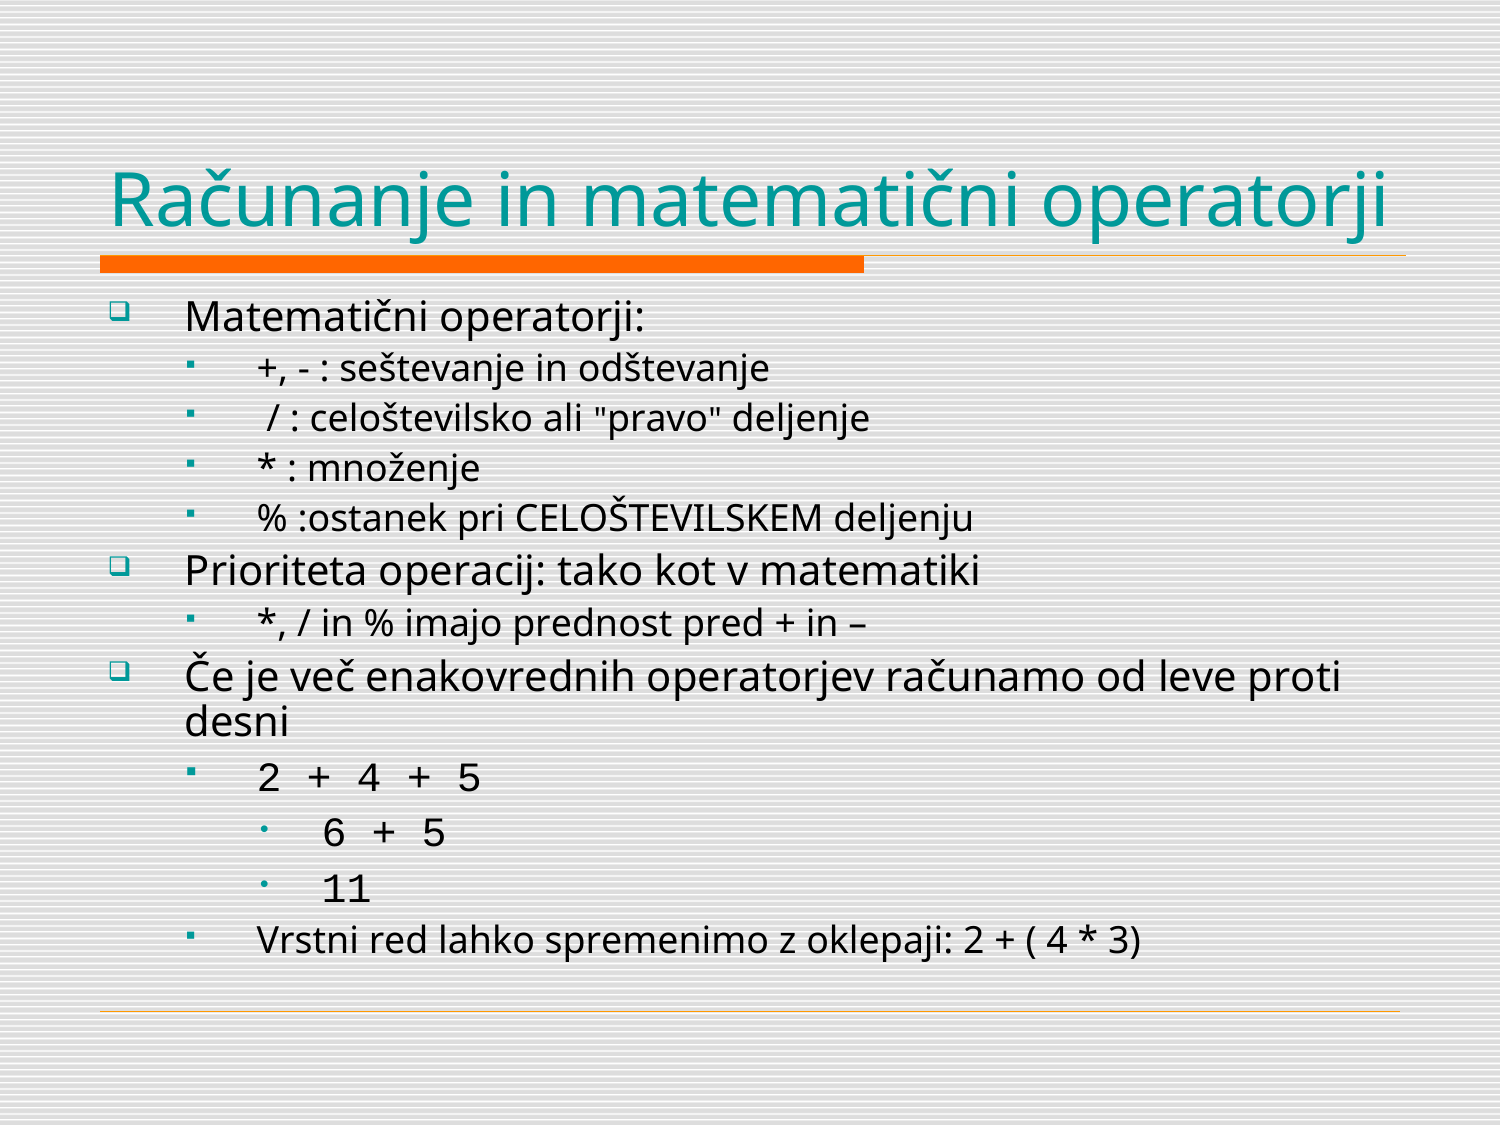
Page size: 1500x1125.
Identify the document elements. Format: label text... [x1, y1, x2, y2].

title Računanje in matematični operatorji [94, 49, 1407, 250]
picture [0, 0, 1500, 1125]
list Matematični operatorji: +, - : seštevanje in odštevanje / : celoštevilsko ali "pravo" deljenje * : množenje % :ostanek pri CELOŠTEVILSKEM deljenju Prioriteta operacij: tako kot v matematiki *, / in % imajo prednost pred + in – Če je več enakovrednih operatorjev računamo od leve proti desni 2 + 4 + 5 6 + 5 11 Vrstni red lahko spremenimo z oklepaji: 2 + ( 4 * 3) [92, 287, 1406, 988]
